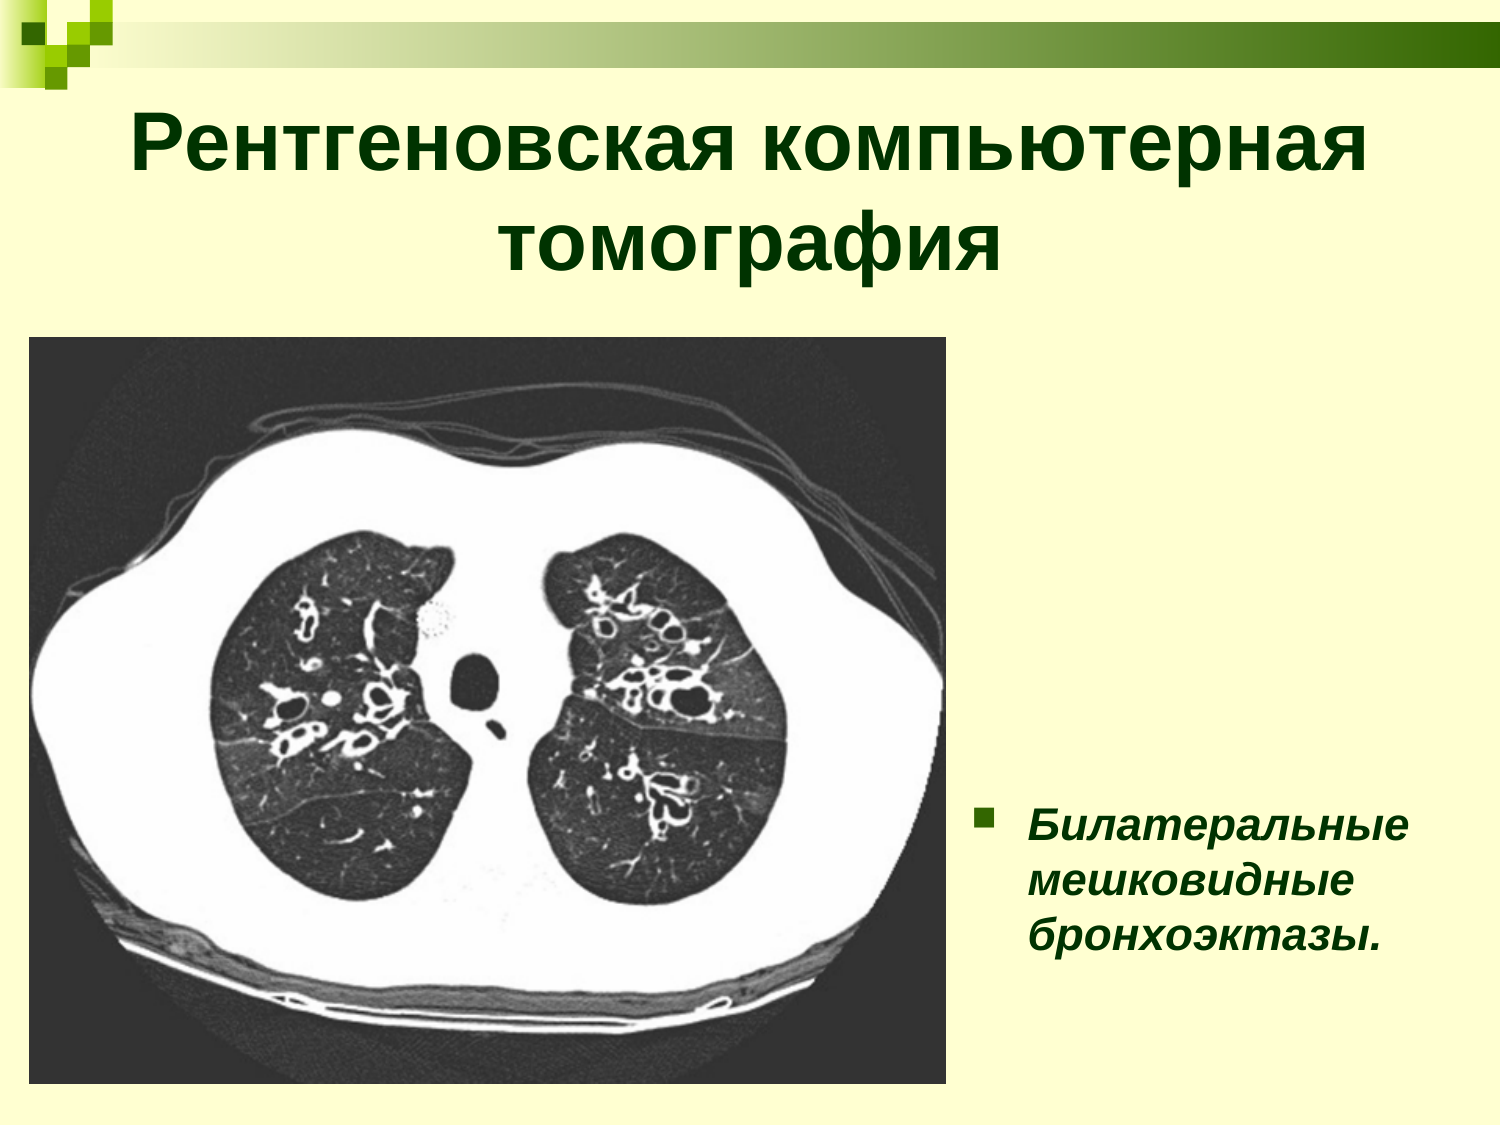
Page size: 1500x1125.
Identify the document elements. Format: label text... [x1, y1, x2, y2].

list Билатеральные мешковидные бронхоэктазы. [956, 786, 1500, 1029]
picture [29, 337, 946, 1084]
title Рентгеновская компьютерная томография [75, 75, 1426, 301]
